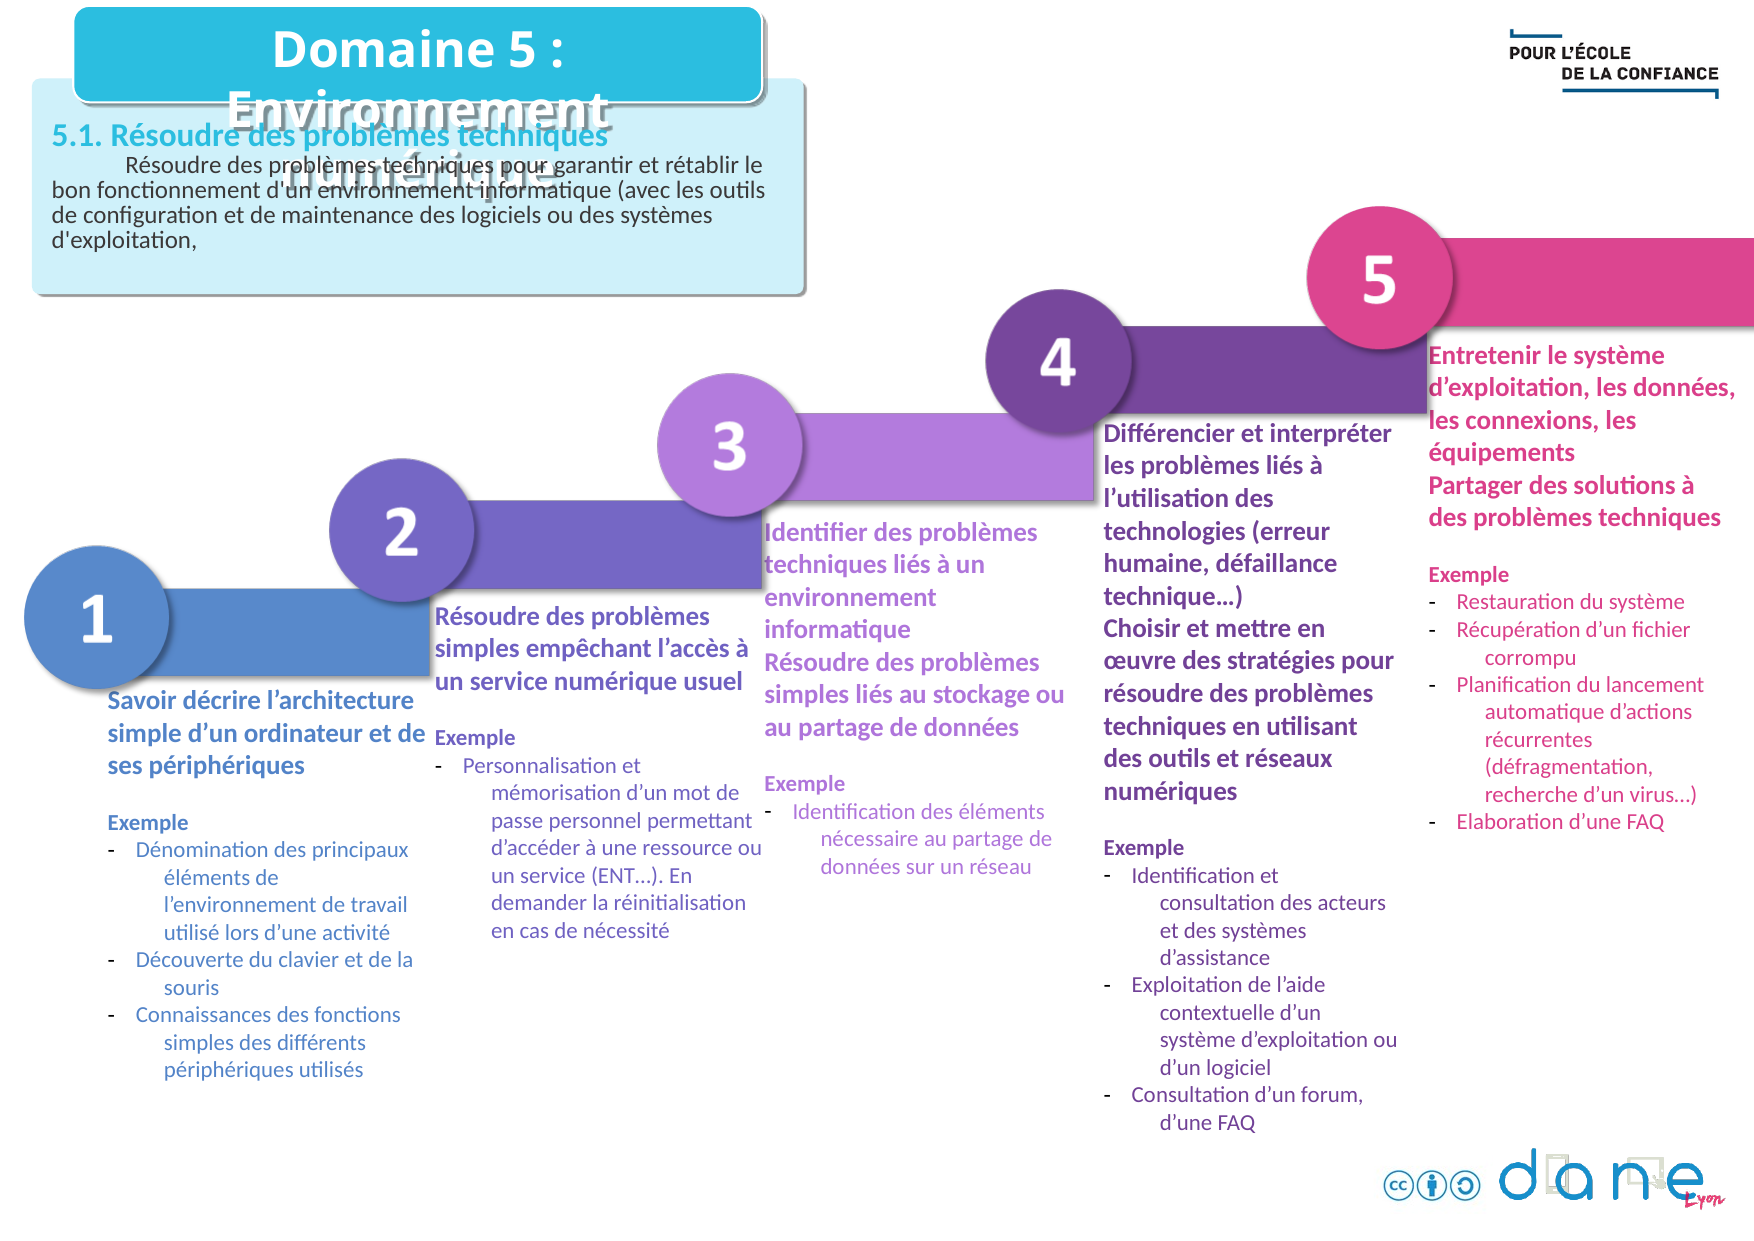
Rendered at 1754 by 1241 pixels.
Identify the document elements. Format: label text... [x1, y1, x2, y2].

text_box [536, 105, 546, 110]
picture [1493, 12, 1734, 113]
text_box [505, 105, 515, 114]
text_box [521, 103, 531, 114]
text_box Différencier et interpréter les problèmes liés à l’utilisation des technologies (erreur humaine, défaillance technique…) Choisir et mettre en œuvre des stratégies pour résoudre des problèmes techniques en utilisant des outils et réseaux numériques Exemple Identification et consultation des acteurs et des systèmes d’assistance Exploitation de l’aide contextuelle d’un système d’exploitation ou d’un logiciel Consultation d’un forum, d’une FAQ [1089, 721, 1414, 1142]
text_box Entretenir le système d’exploitation, les données, les connexions, les équipements Partager des solutions à des problèmes techniques Exemple Restauration du système Récupération d’un fichier corrompu Planification du lancement automatique d’actions récurrentes (défragmentation, recherche d’un virus…) Elaboration d’une FAQ [1414, 721, 1754, 842]
text_box [472, 103, 481, 114]
text_box [425, 105, 436, 114]
text_box [237, 103, 256, 114]
text_box [325, 103, 333, 114]
text_box Identifier des problèmes techniques liés à un environnement informatique Résoudre des problèmes simples liés au stockage ou au partage de données Exemple Identification des éléments nécessaire au partage de données sur un réseau [749, 721, 1089, 886]
text_box [294, 103, 304, 114]
text_box [377, 103, 386, 114]
text_box [31, 78, 229, 202]
text_box [600, 78, 804, 114]
text_box [457, 105, 467, 110]
text_box [410, 103, 418, 114]
text_box [551, 103, 559, 114]
text_box [393, 105, 404, 114]
text_box [566, 105, 577, 114]
picture [1364, 1139, 1729, 1214]
text_box Résoudre des problèmes simples empêchant l’accès à un service numérique usuel Exemple Personnalisation et mémorisation d’un mot de passe personnel permettant d’accéder à une ressource ou un service (ENT…). En demander la réinitialisation en cas de nécessité [420, 721, 780, 950]
picture [20, 202, 1754, 721]
text_box [340, 103, 356, 114]
text_box [361, 105, 372, 114]
text_box [263, 105, 274, 114]
text_box [280, 103, 290, 114]
text_box Savoir décrire l’architecture simple d’un ordinateur et de ses périphériques Exemple Dénomination des principaux éléments de l’environnement de travail utilisé lors d’une activité Découverte du clavier et de la souris Connaissances des fonctions simples des différents périphériques utilisés [93, 721, 443, 1125]
text_box [488, 105, 498, 114]
text_box [583, 103, 593, 114]
text_box Domaine 5 : Environnement numérique [73, 5, 763, 103]
text_box [308, 103, 318, 114]
text_box [442, 103, 452, 114]
text_box 5.1. Résoudre des problèmes techniques Résoudre des problèmes techniques pour garantir et rétablir le bon fonctionnement d'un environnement informatique (avec les outils de configuration et de maintenance des logiciels ou des systèmes d'exploitation, [36, 114, 804, 263]
